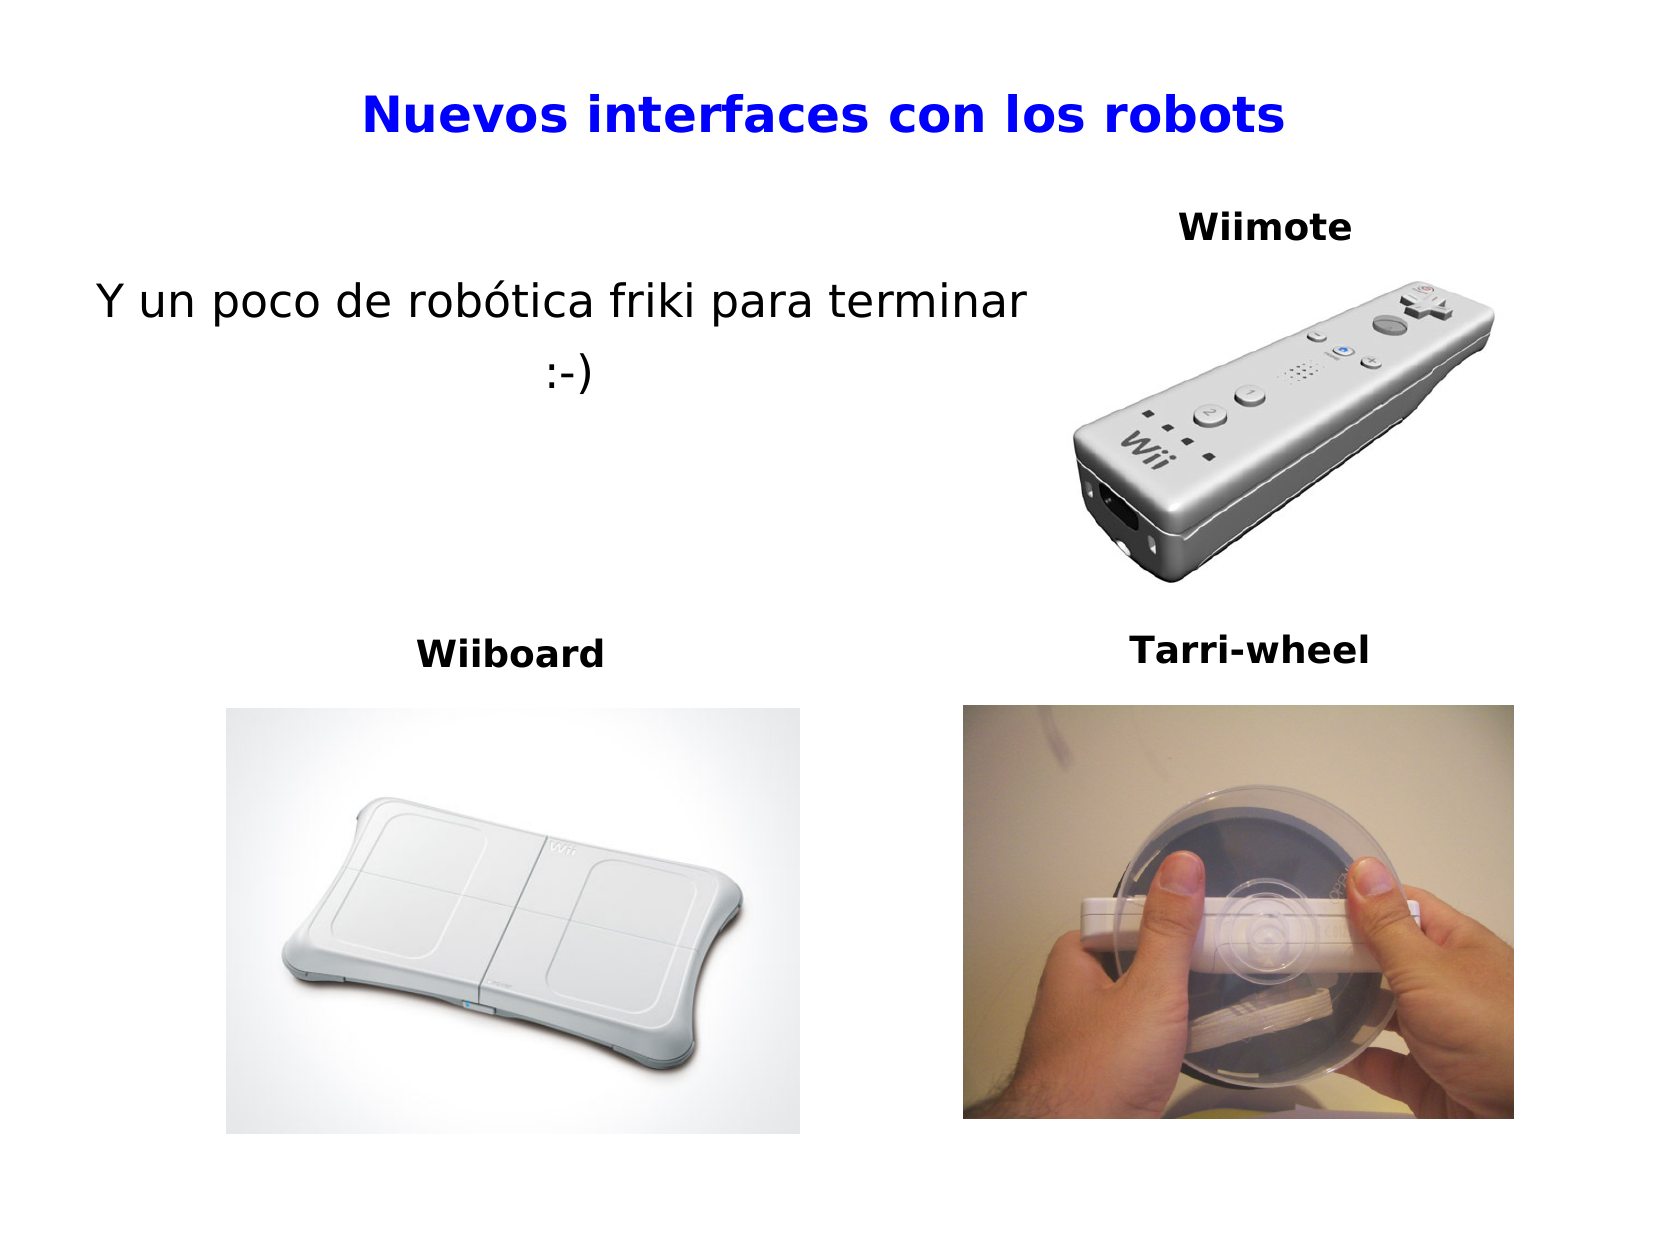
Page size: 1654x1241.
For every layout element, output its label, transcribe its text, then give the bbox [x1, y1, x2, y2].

text_box Wiimote [1163, 197, 1365, 257]
text_box Tarri-wheel [1114, 621, 1381, 680]
text_box Nuevos interfaces con los robots [346, 78, 1284, 152]
text_box Y un poco de robótica friki para terminar :-) [81, 267, 1026, 407]
picture [963, 705, 1514, 1119]
text_box Wiiboard [401, 625, 617, 684]
picture [1052, 278, 1520, 585]
picture [226, 708, 800, 1134]
